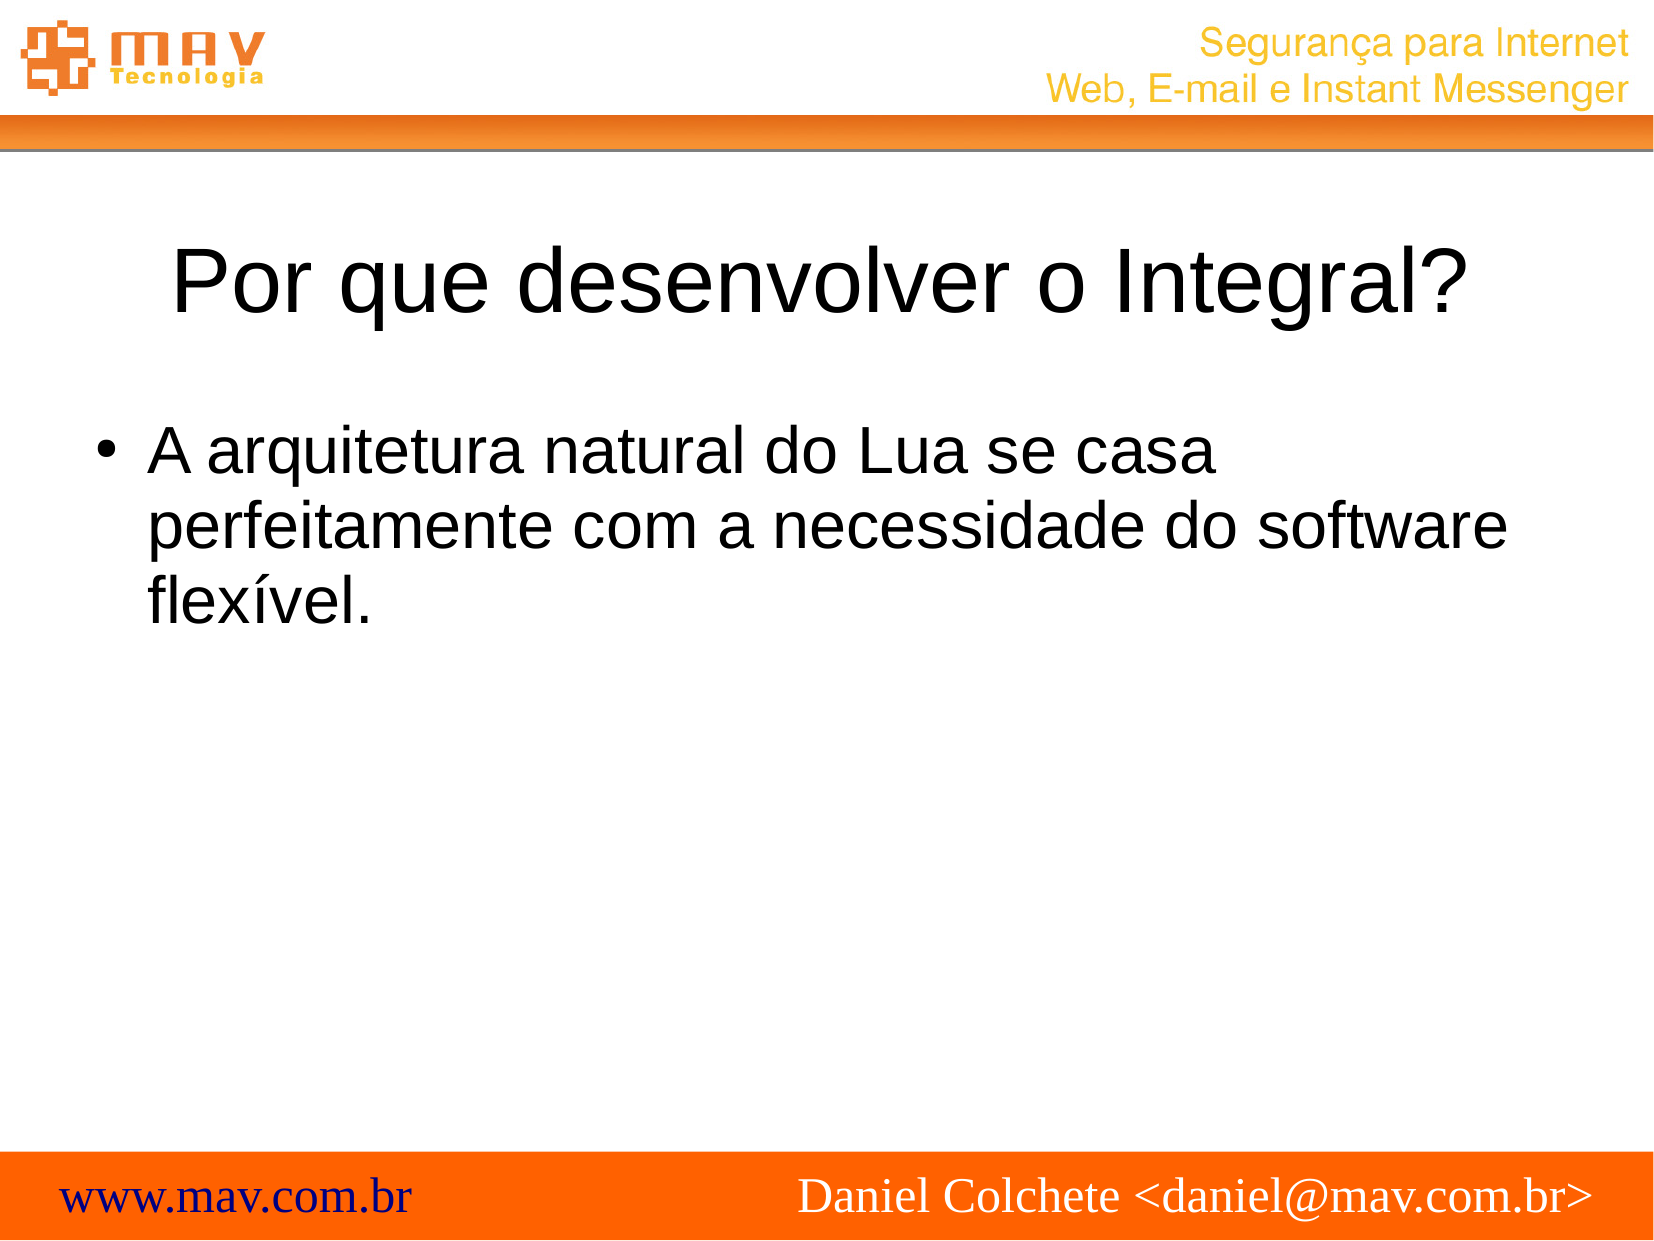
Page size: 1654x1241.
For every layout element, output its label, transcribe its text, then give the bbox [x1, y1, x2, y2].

picture [0, 0, 1654, 152]
list A arquitetura natural do Lua se casa perfeitamente com a necessidade do software flexível. [76, 413, 1565, 1109]
title Por que desenvolver o Integral? [76, 176, 1565, 384]
